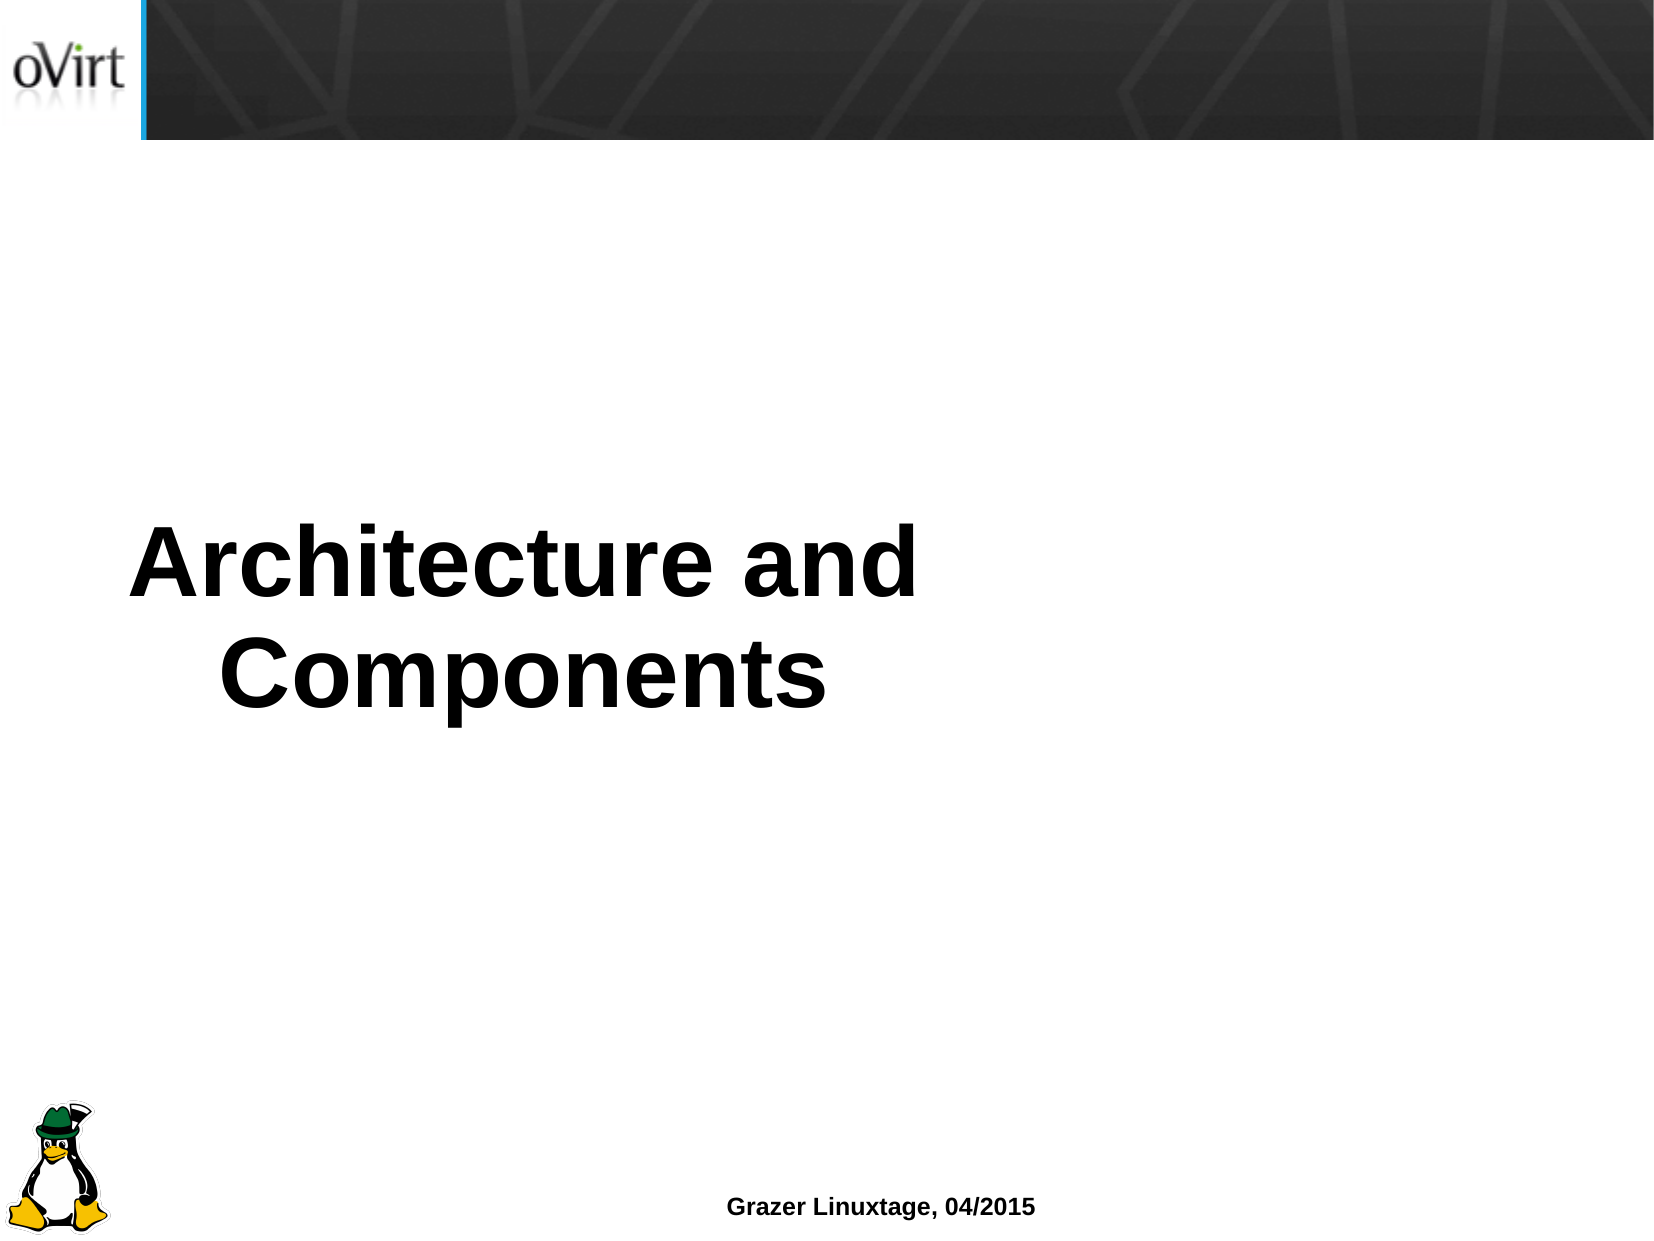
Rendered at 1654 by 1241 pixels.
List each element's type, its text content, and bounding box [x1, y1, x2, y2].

picture [0, 0, 1654, 140]
picture [5, 1100, 111, 1235]
text_box Architecture and Components [112, 498, 1549, 737]
